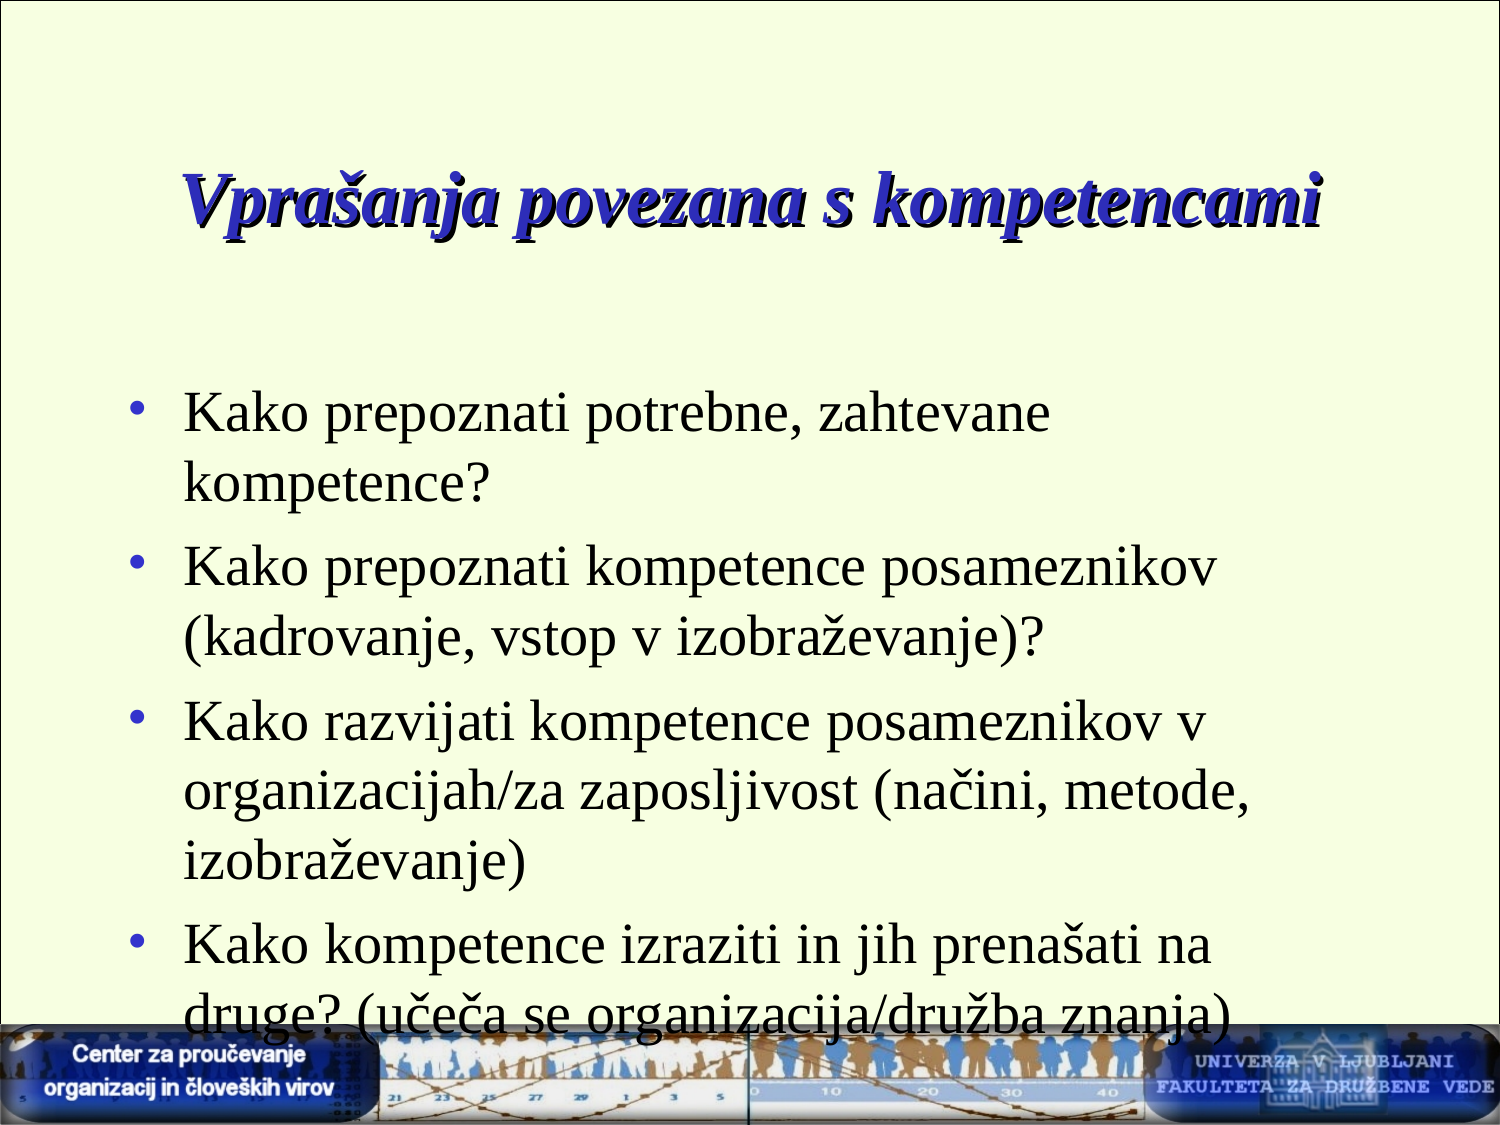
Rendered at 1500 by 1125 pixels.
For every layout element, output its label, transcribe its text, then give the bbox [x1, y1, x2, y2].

list Kako prepoznati potrebne, zahtevane kompetence? Kako prepoznati kompetence posameznikov (kadrovanje, vstop v izobraževanje)? Kako razvijati kompetence posameznikov v organizacijah/za zaposljivost (načini, metode, izobraževanje) Kako kompetence izraziti in jih prenašati na druge? (učeča se organizacija/družba znanja) [112, 281, 1388, 1055]
picture [0, 1024, 1500, 1125]
title Vprašanja povezana s kompetencami [112, 99, 1388, 281]
